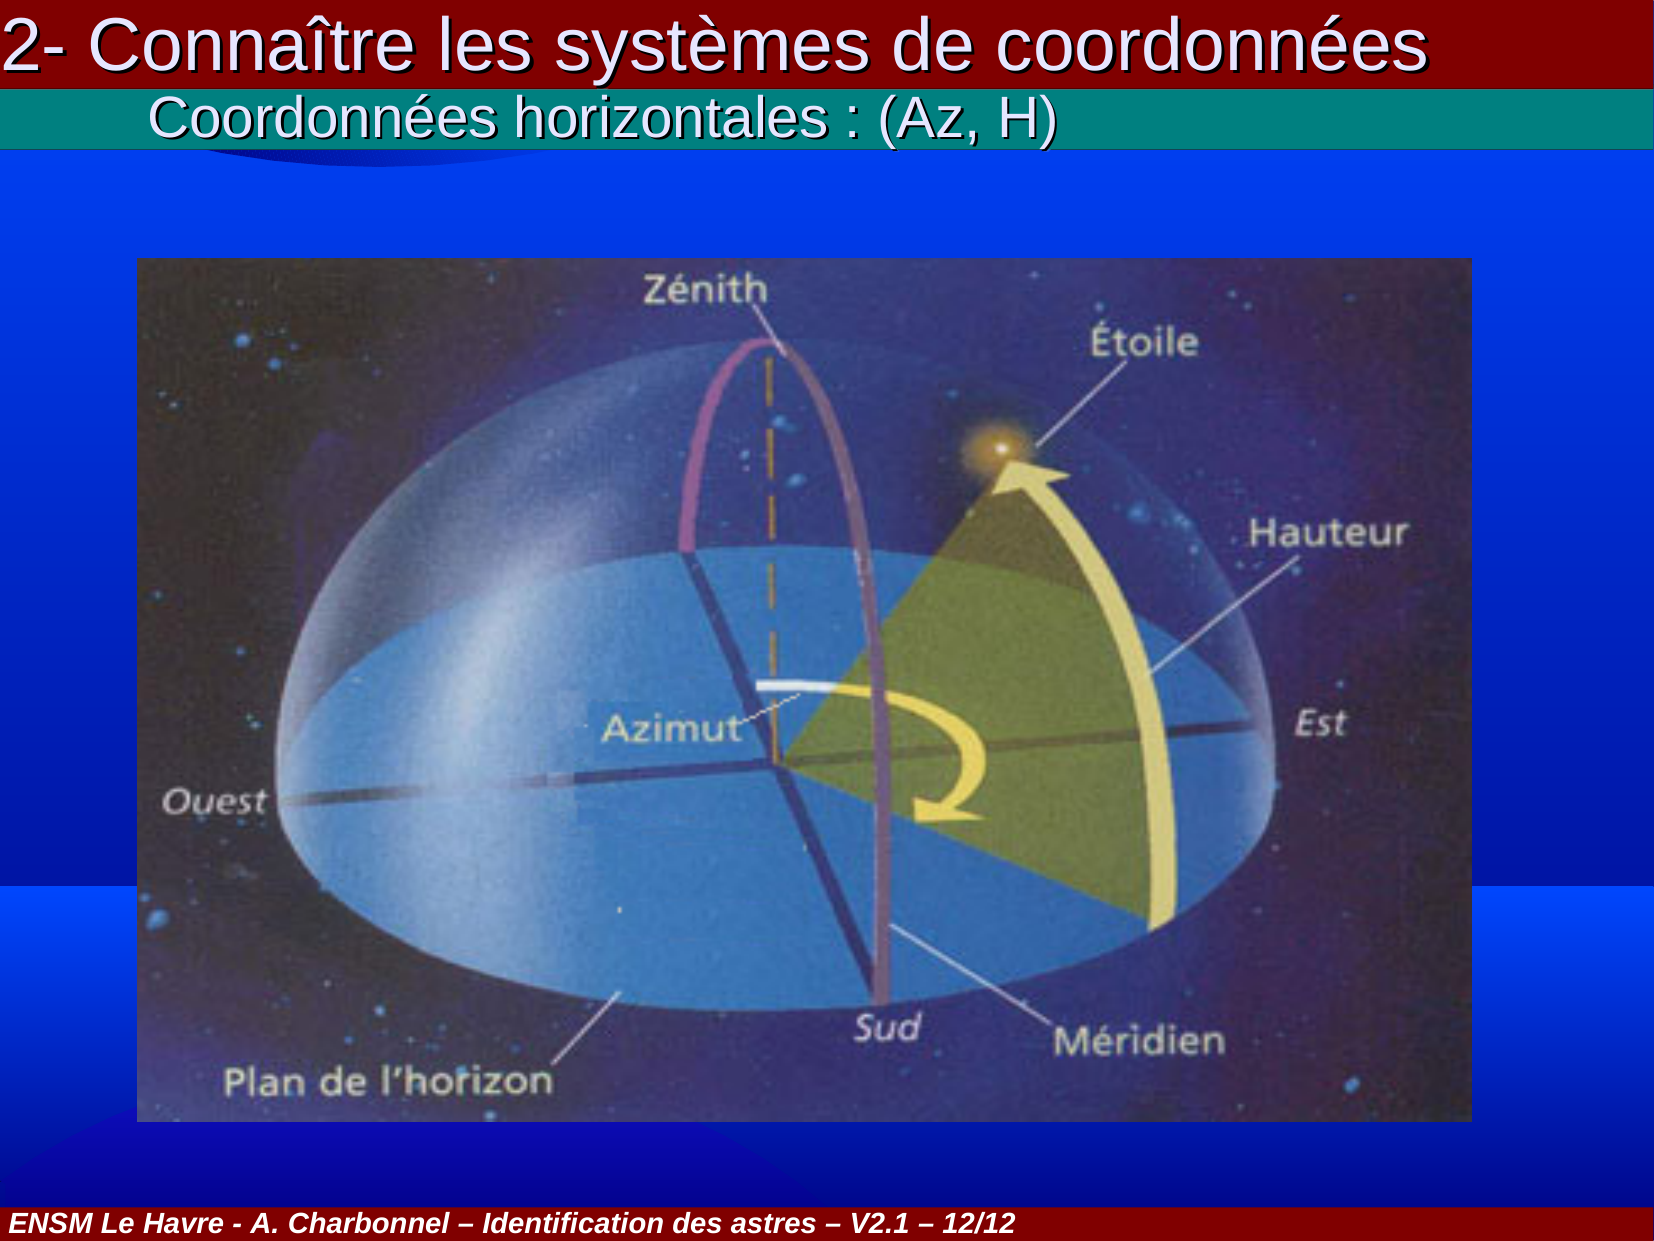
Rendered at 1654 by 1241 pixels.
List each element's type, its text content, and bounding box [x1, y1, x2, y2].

title 2- Connaître les systèmes de coordonnées [0, 0, 1654, 89]
title Coordonnées horizontales : (Az, H) [0, 90, 1654, 150]
text_box ENSM Le Havre - A. Charbonnel – Identification des astres – V2.1 – 12/12 [0, 1207, 1654, 1241]
picture [137, 258, 1472, 1122]
